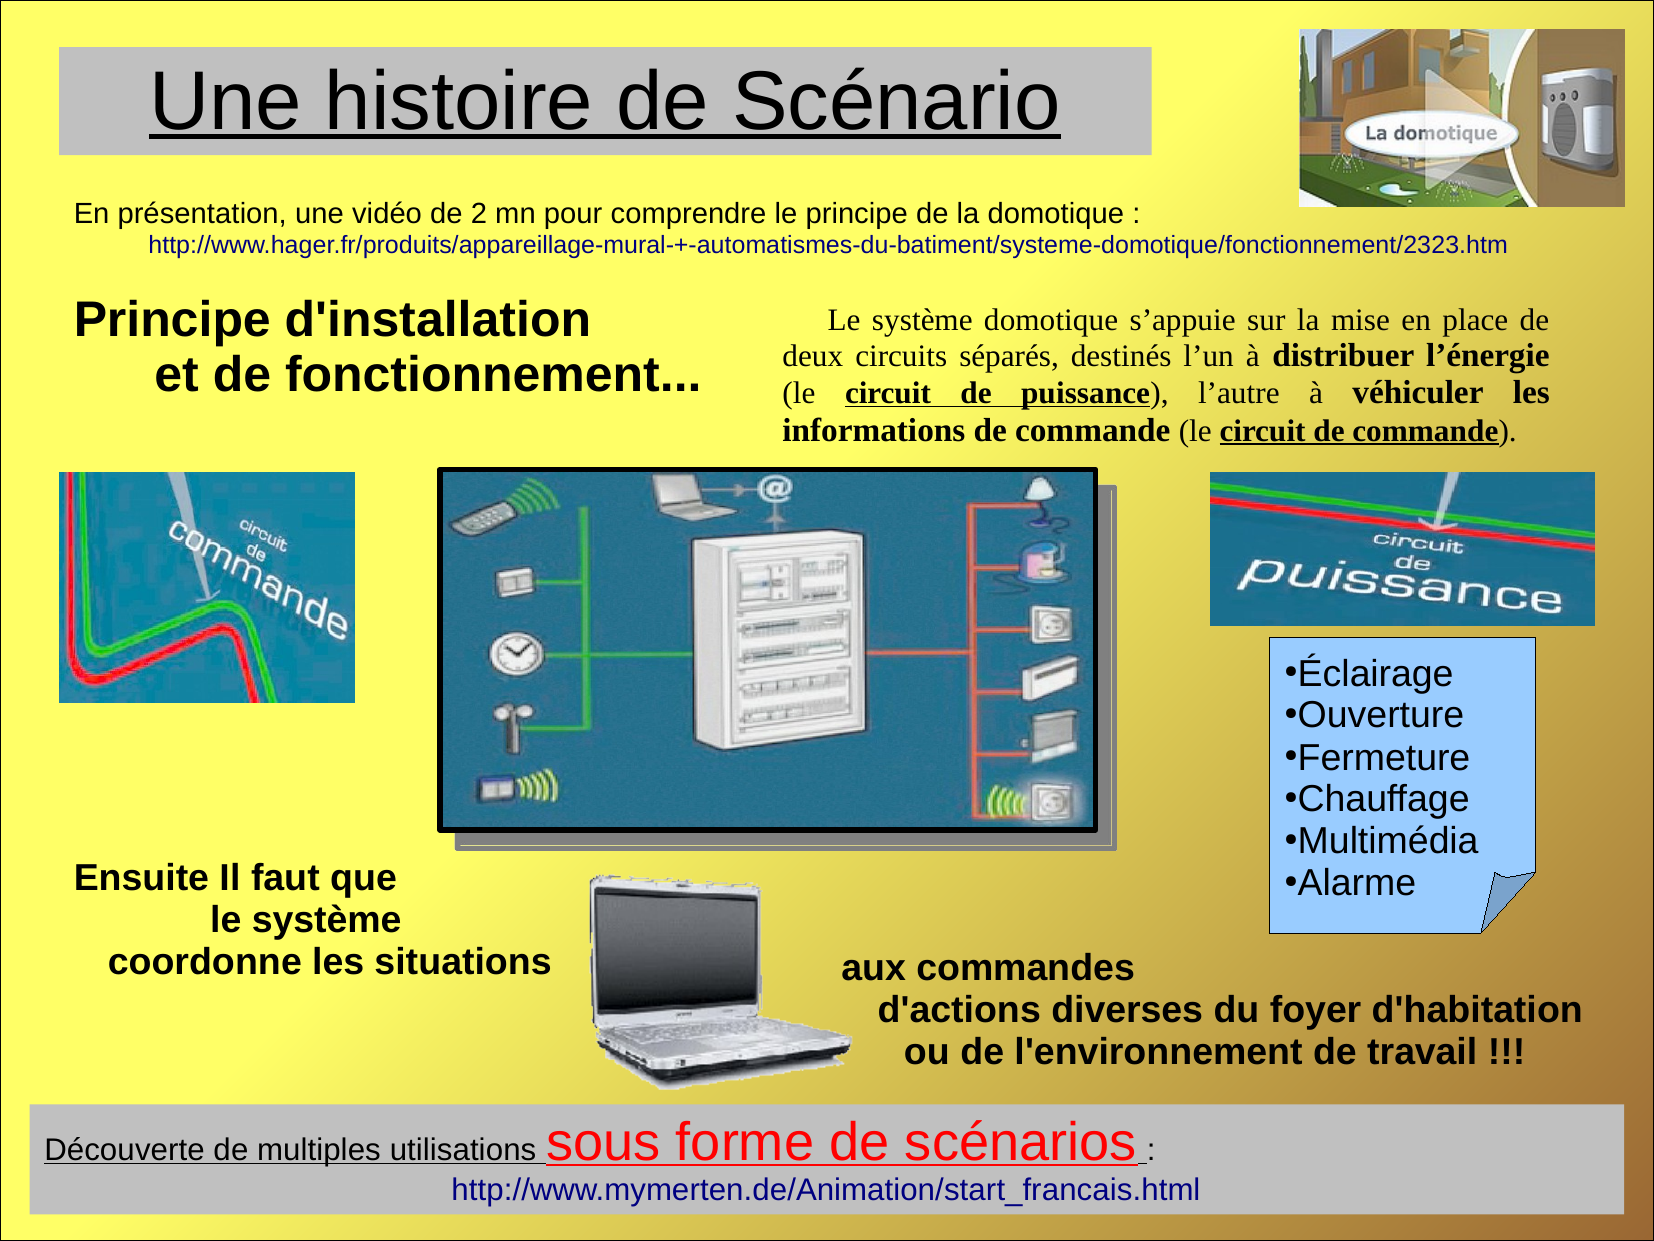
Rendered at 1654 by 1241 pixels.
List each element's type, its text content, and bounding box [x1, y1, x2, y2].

text_box Principe d'installation et de fonctionnement... [59, 283, 798, 413]
text_box En présentation, une vidéo de 2 mn pour comprendre le principe de la domotique : http://www.hager.fr/produits/appareillage-mural-+-automatismes-du-batiment/systeme-domotique/fonctionnement/2323.htm [59, 190, 1601, 266]
picture [299, 697, 313, 703]
picture [59, 472, 355, 703]
text_box [0, 0, 1654, 1241]
picture [582, 870, 857, 1093]
picture [442, 472, 1093, 827]
text_box aux commandes d'actions diverses du foyer d'habitation ou de l'environnement de travail !!! [826, 938, 1625, 1084]
text_box Découverte de multiples utilisations sous forme de scénarios : http://www.mymerten.de/Animation/start_francais.html [29, 1104, 1625, 1215]
picture [1299, 29, 1625, 207]
picture [1210, 472, 1595, 626]
text_box Le système domotique s’appuie sur la mise en place de deux circuits séparés, destinés l’un à distribuer l’énergie (le circuit de puissance), l’autre à véhiculer les informations de commande (le circuit de commande). [767, 295, 1565, 460]
text_box Éclairage Ouverture Fermeture Chauffage Multimédia Alarme [1269, 637, 1536, 934]
text_box Ensuite Il faut que le système coordonne les situations [59, 849, 591, 995]
text_box Une histoire de Scénario [59, 47, 1152, 156]
